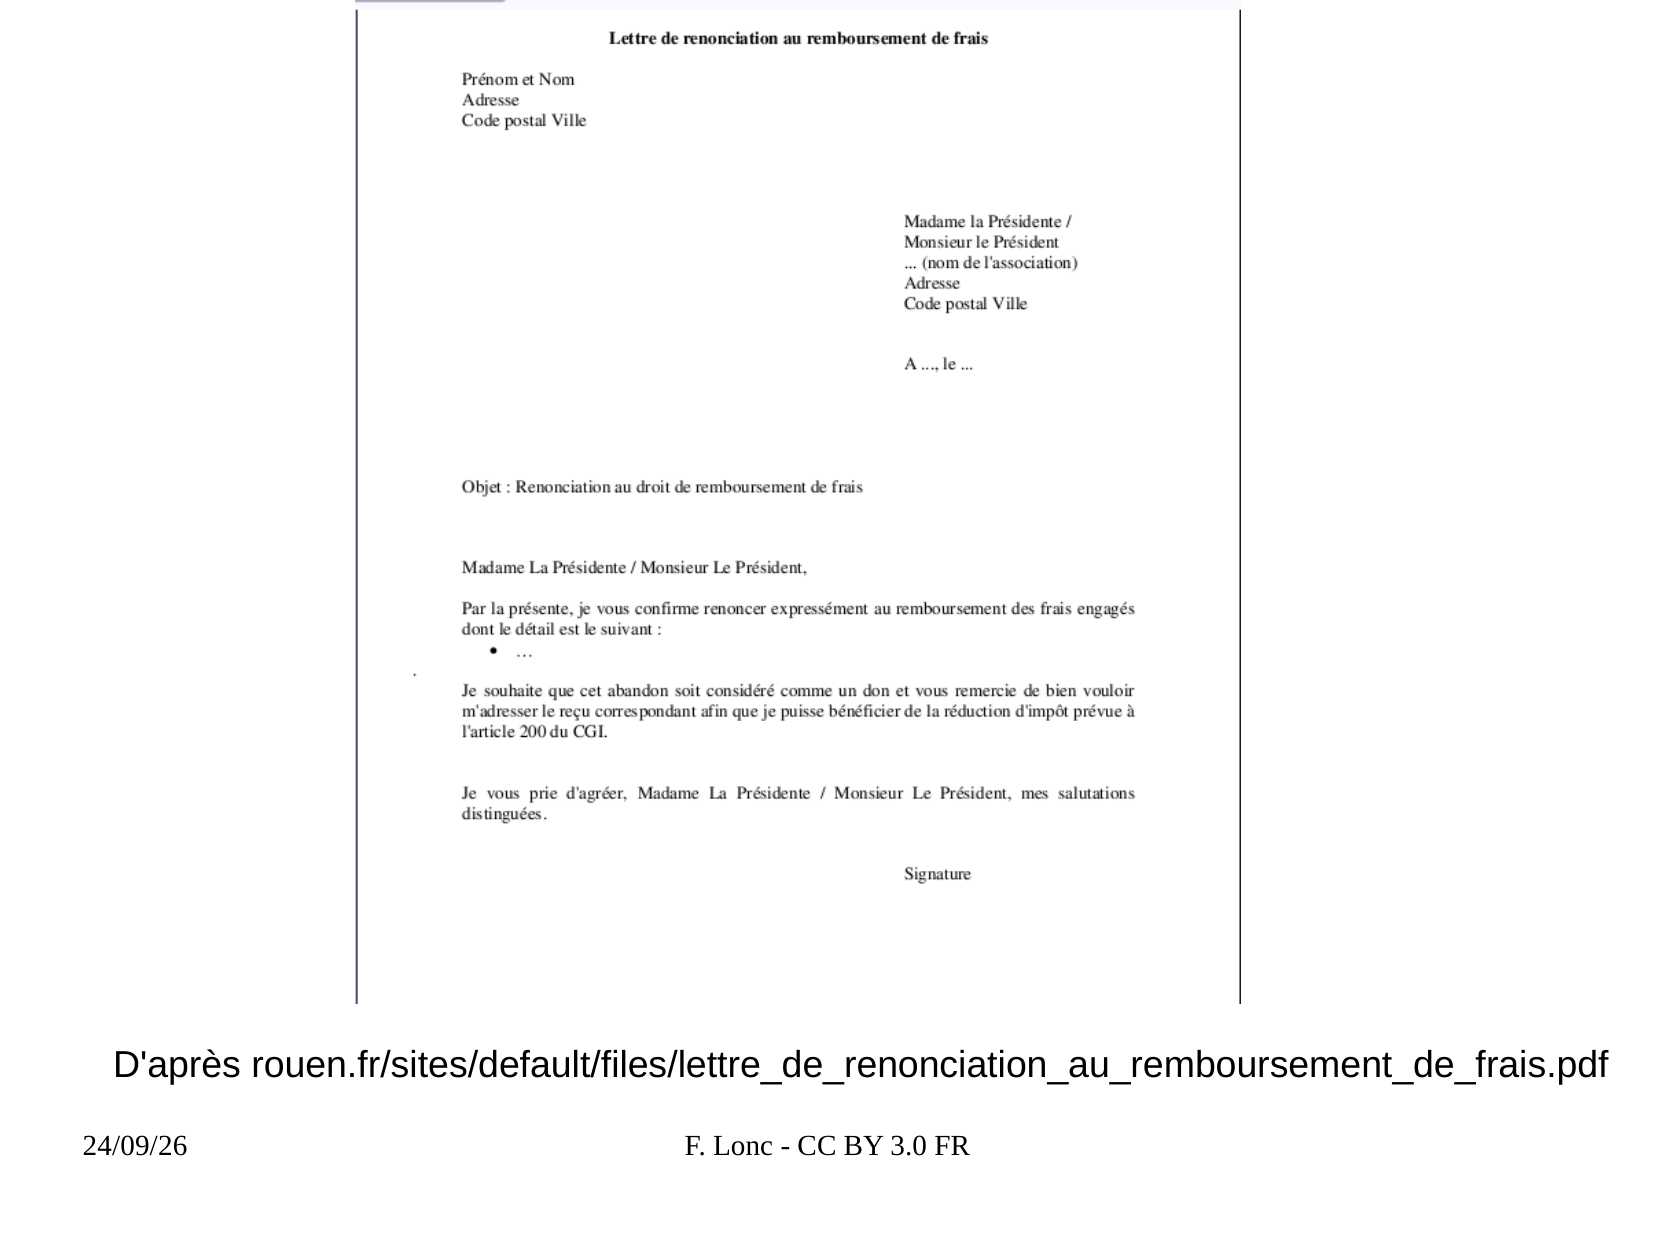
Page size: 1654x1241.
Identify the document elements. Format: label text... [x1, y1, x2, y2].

text_box D'après rouen.fr/sites/default/files/lettre_de_renonciation_au_remboursement_de_frais.pdf [98, 1035, 1625, 1093]
picture [355, 0, 1241, 1004]
